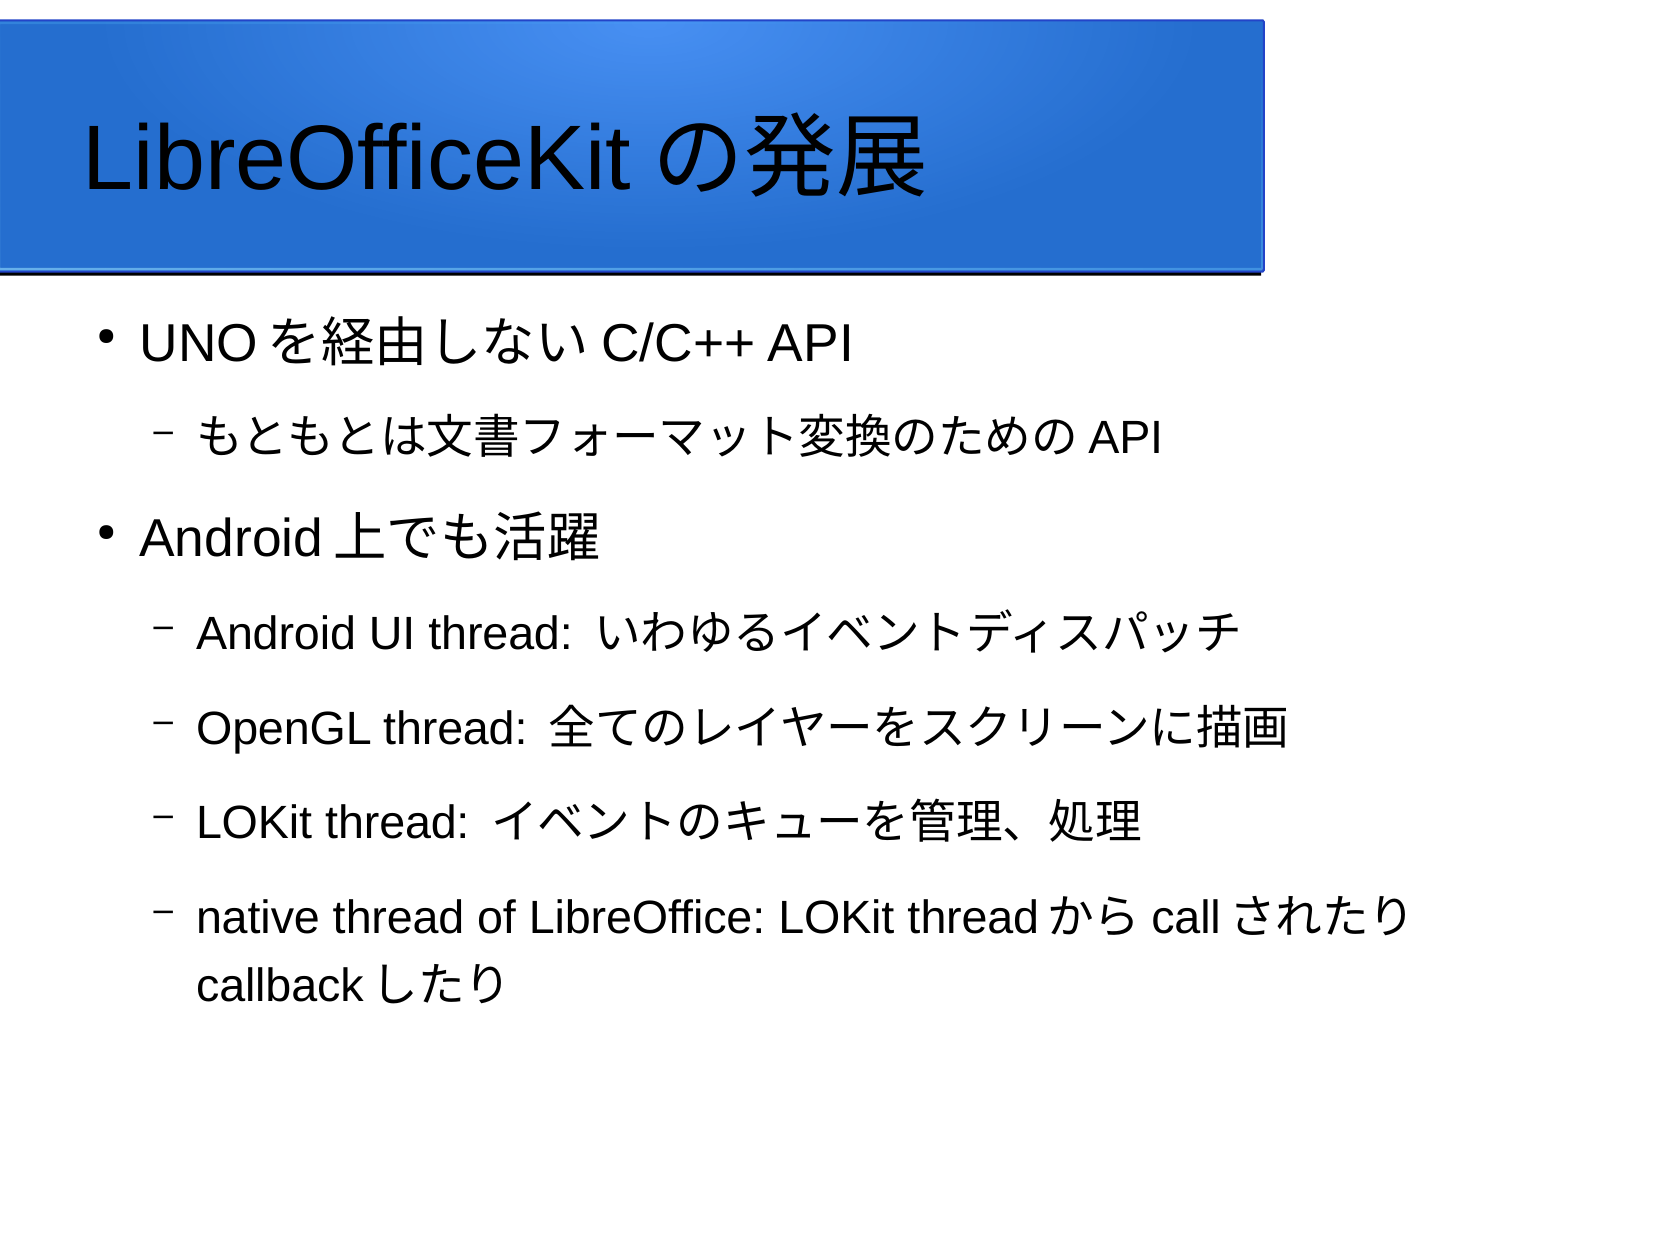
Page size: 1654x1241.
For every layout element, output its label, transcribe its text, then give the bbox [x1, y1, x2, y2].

list UNOを経由しないC/C++ API もともとは文書フォーマット変換のためのAPI Android上でも活躍 Android UI thread: いわゆるイベントディスパッチ OpenGL thread: 全てのレイヤーをスクリーンに描画 LOKit thread: イベントのキューを管理、処理 native thread of LibreOffice: LOKit threadからcallされたりcallbackしたり [82, 299, 1571, 1019]
title LibreOfficeKitの発展 [82, 47, 1235, 252]
